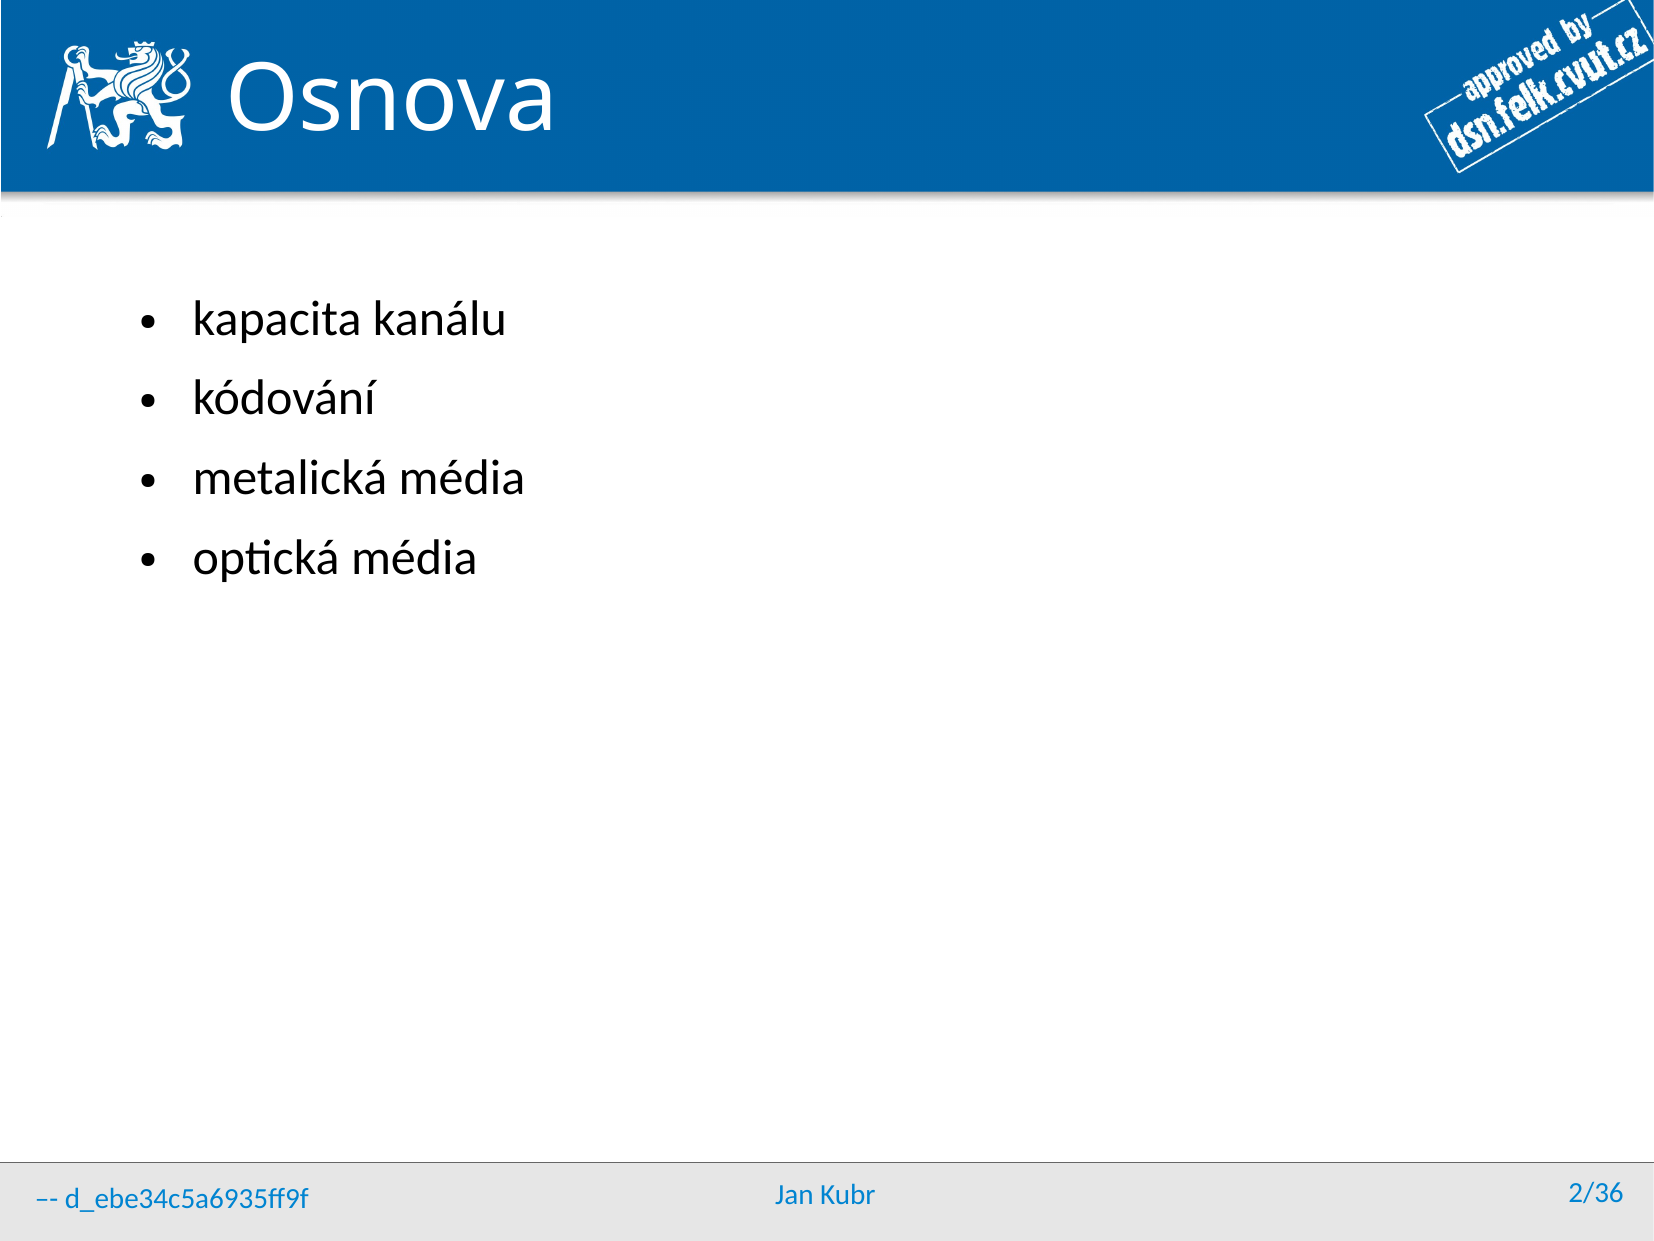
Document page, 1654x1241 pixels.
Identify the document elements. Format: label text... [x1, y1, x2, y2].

list kapacita kanálu kódování metalická média optická média [121, 297, 1534, 1126]
picture [1, 0, 1654, 217]
title Osnova [225, 0, 1426, 188]
